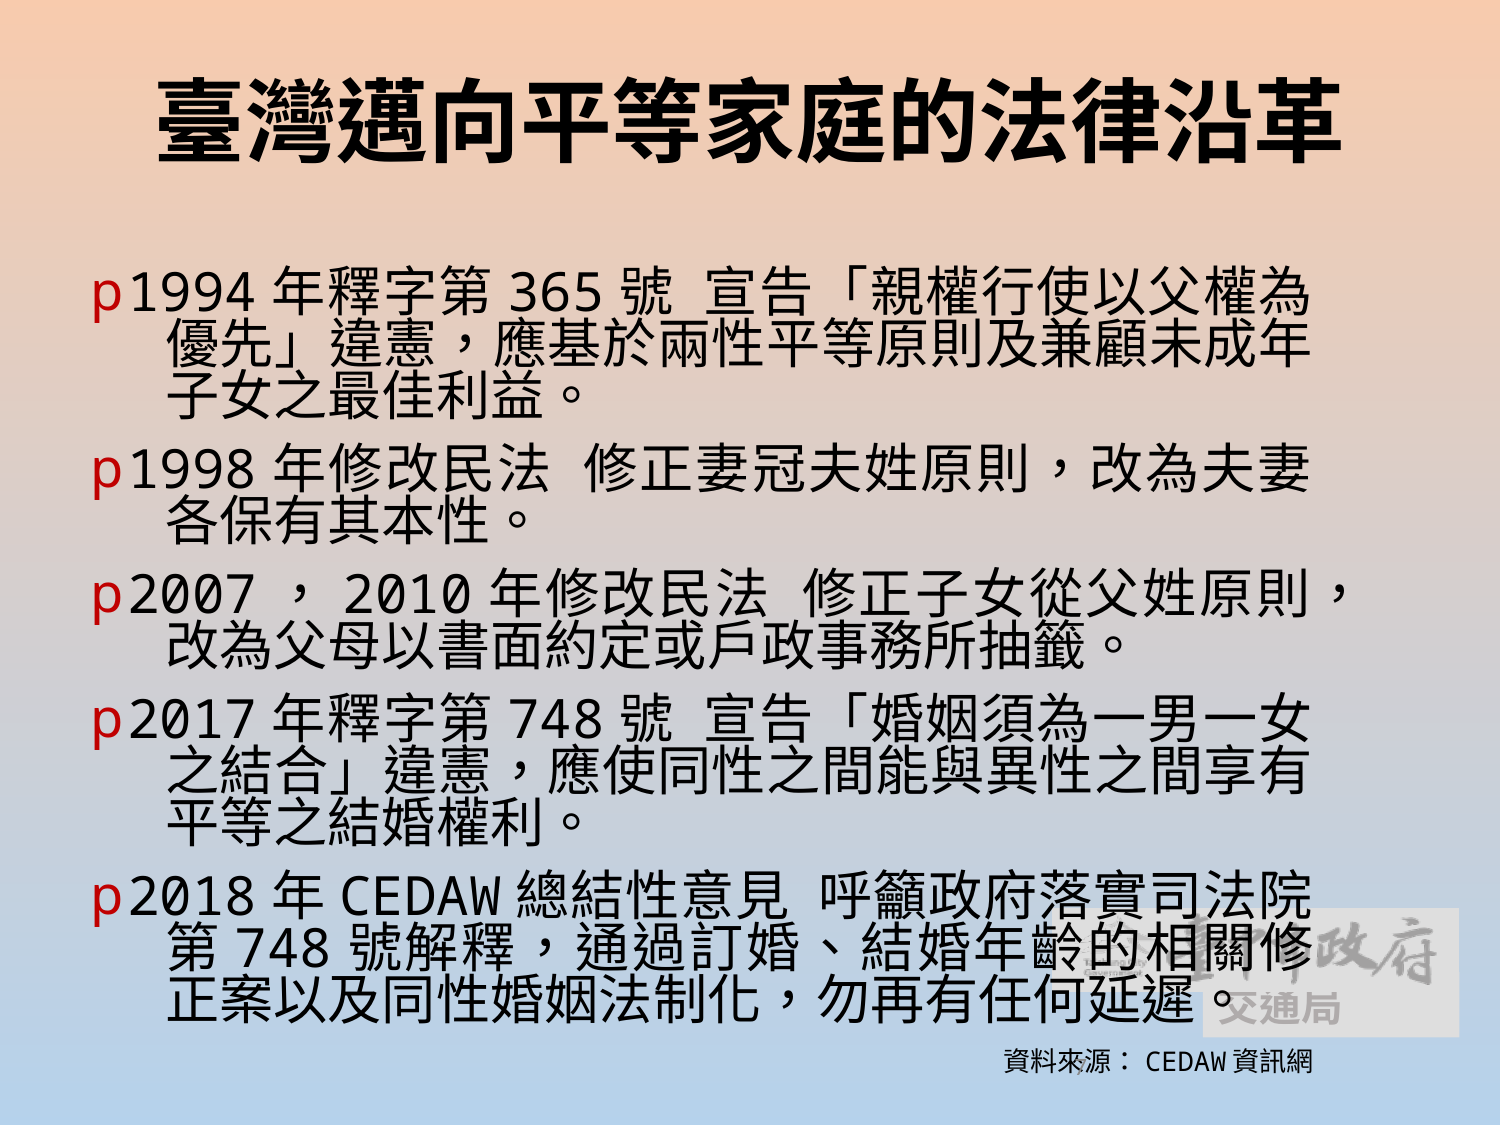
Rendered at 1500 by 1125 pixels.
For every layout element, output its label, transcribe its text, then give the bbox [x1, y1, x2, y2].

title 臺灣邁向平等家庭的法律沿革 [103, 16, 1397, 235]
text_box 7 [1059, 1042, 1397, 1087]
list 1994年釋字第365號 宣告「親權行使以父權為優先」違憲，應基於兩性平等原則及兼顧未成年子女之最佳利益。 1998年修改民法 修正妻冠夫姓原則，改為夫妻各保有其本性。 2007，2010年修改民法 修正子女從父姓原則，改為父母以書面約定或戶政事務所抽籤。 2017年釋字第748號 宣告「婚姻須為一男一女之結合」違憲，應使同性之間能與異性之間享有平等之結婚權利。 2018年CEDAW總結性意見 呼籲政府落實司法院第748號解釋，通過訂婚、結婚年齡的相關修正案以及同性婚姻法制化，勿再有任何延遲。 資料來源：CEDAW資訊網 [75, 262, 1329, 1106]
